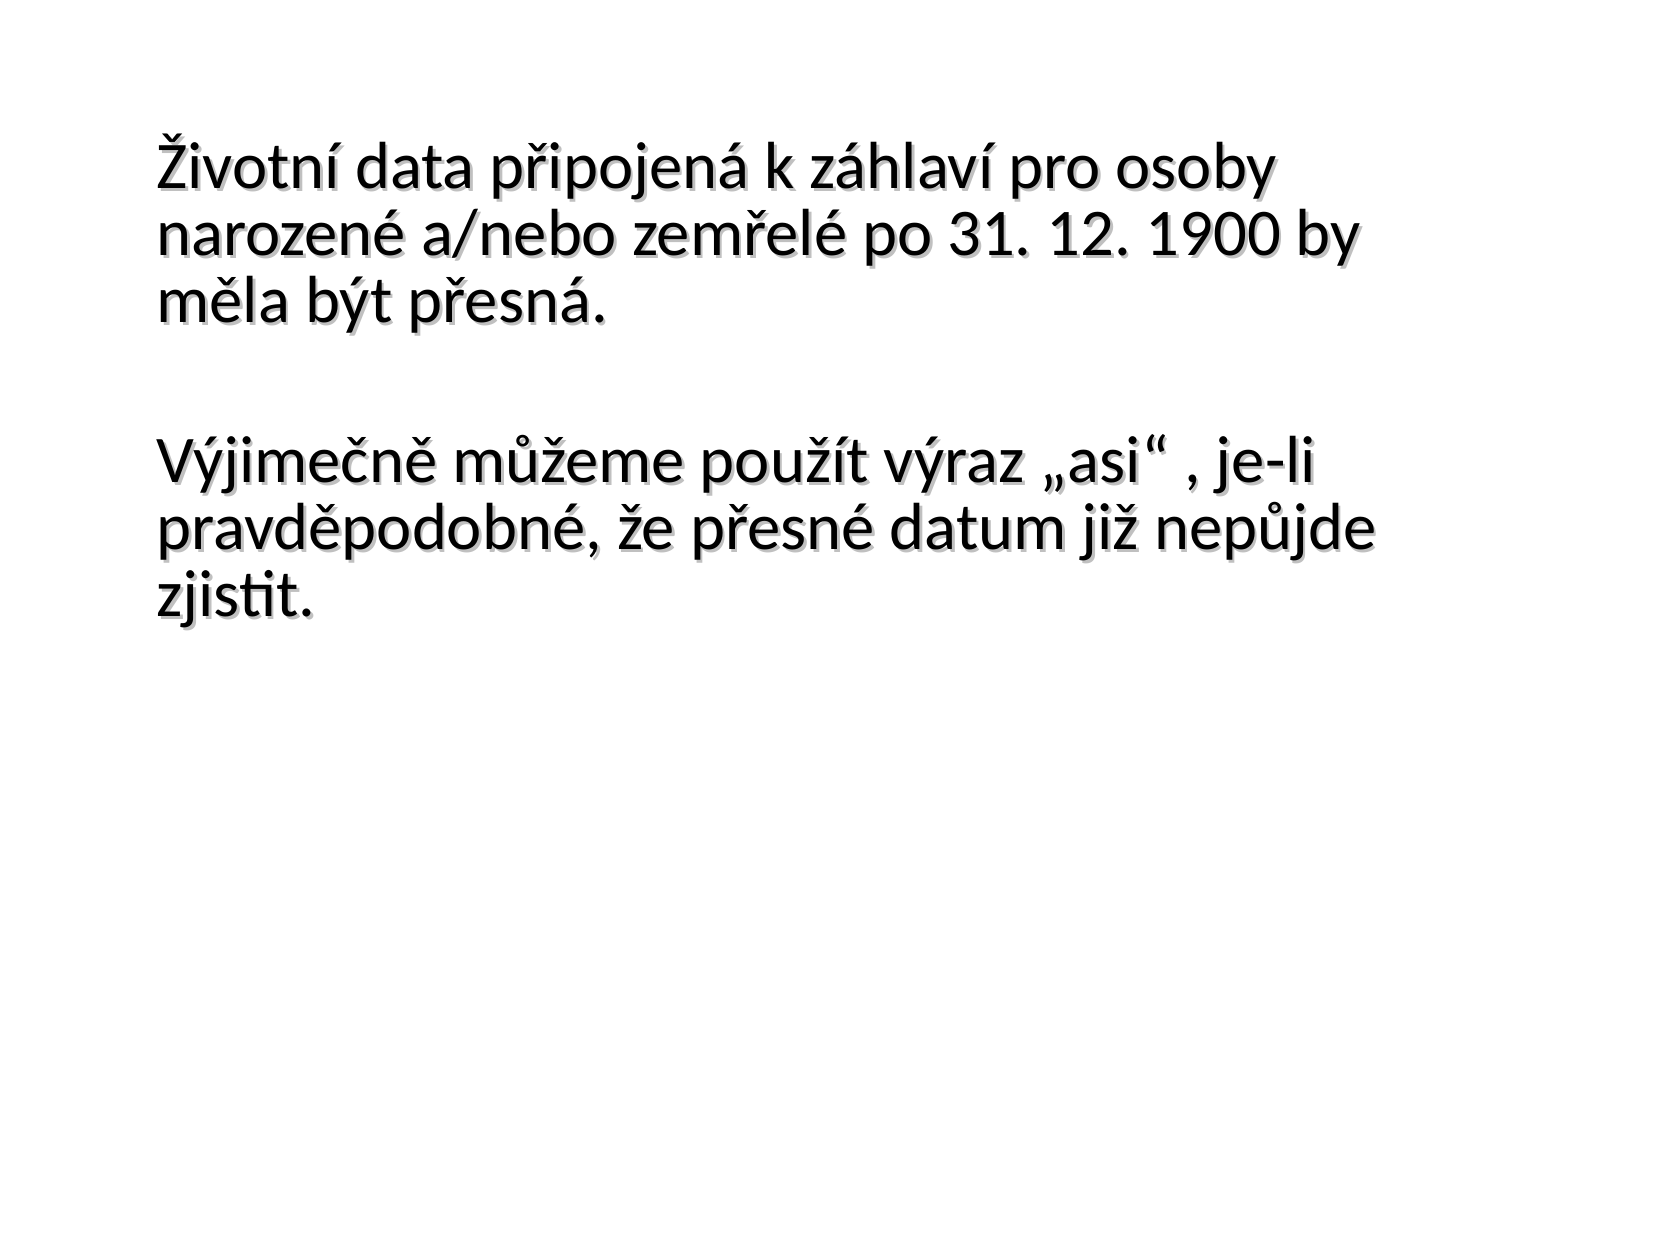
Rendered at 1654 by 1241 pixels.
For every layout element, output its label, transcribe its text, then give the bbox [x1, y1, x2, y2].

text_box Životní data připojená k záhlaví pro osoby narozené a/nebo zemřelé po 31. 12. 1900 by měla být přesná. Výjimečně můžeme použít výraz „asi“ , je-li pravděpodobné, že přesné datum již nepůjde zjistit. [141, 131, 1406, 851]
